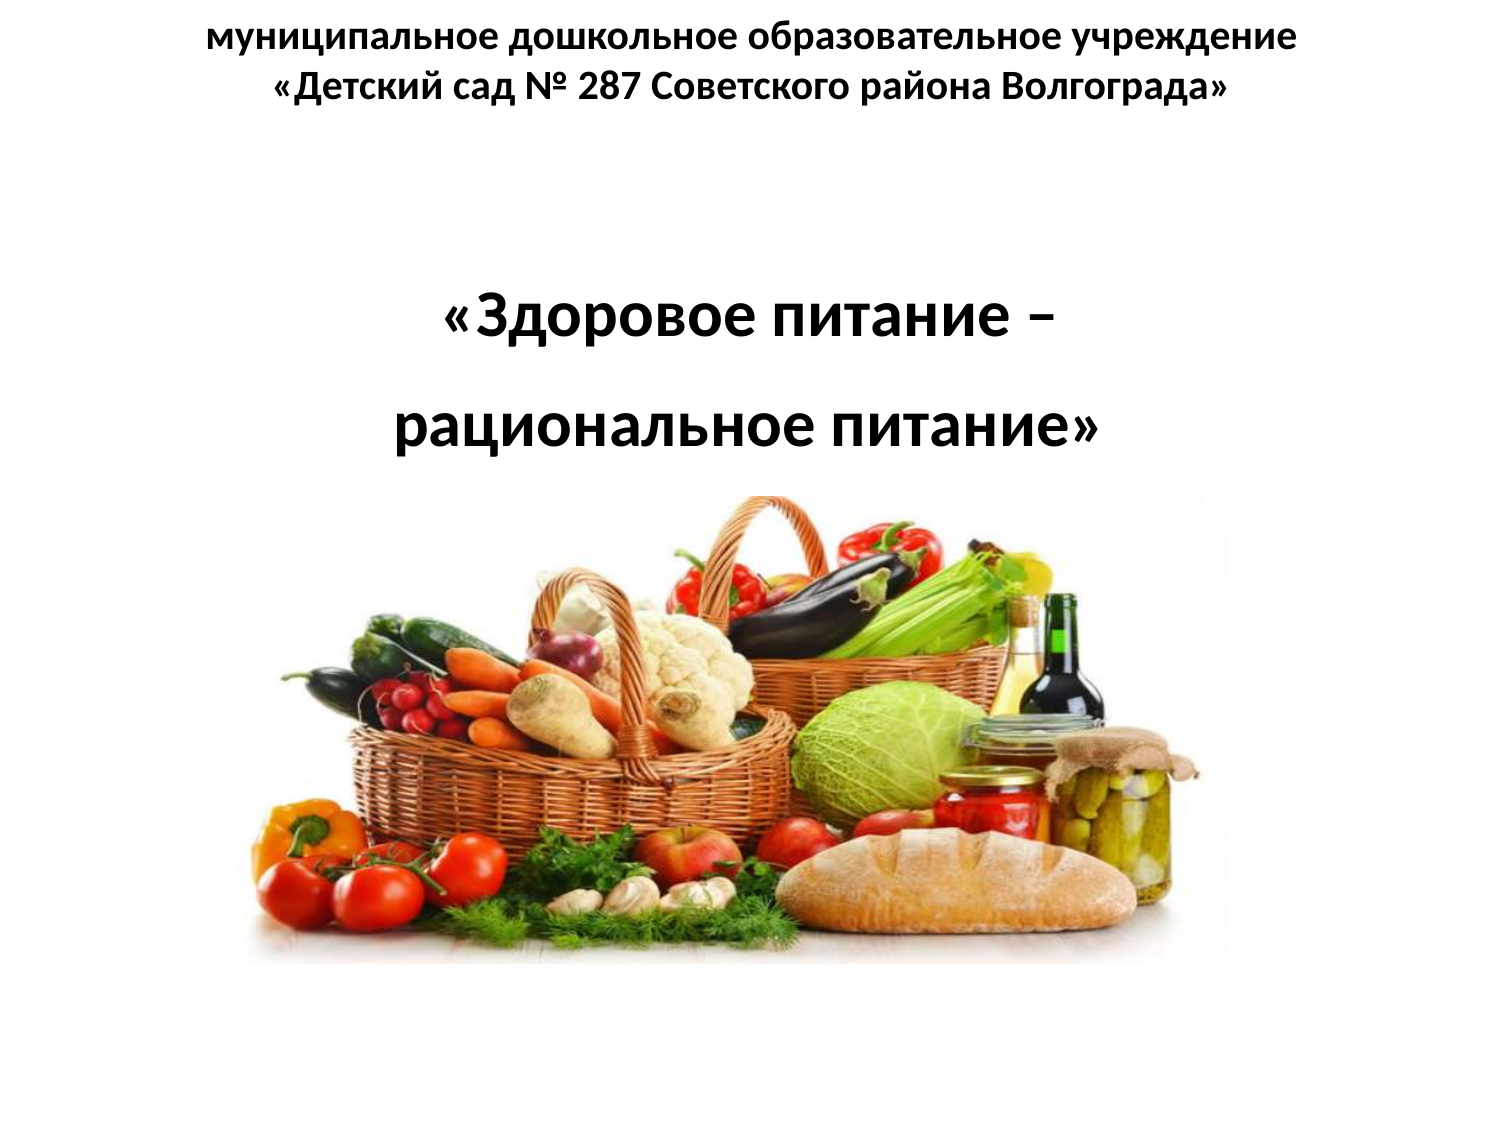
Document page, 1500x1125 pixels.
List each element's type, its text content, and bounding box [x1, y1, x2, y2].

title муниципальное дошкольное образовательное учреждение «Детский сад № 287 Советского района Волгограда» [76, 0, 1427, 209]
picture [210, 496, 1229, 964]
list «Здоровое питание – рациональное питание» [75, 262, 1425, 1005]
